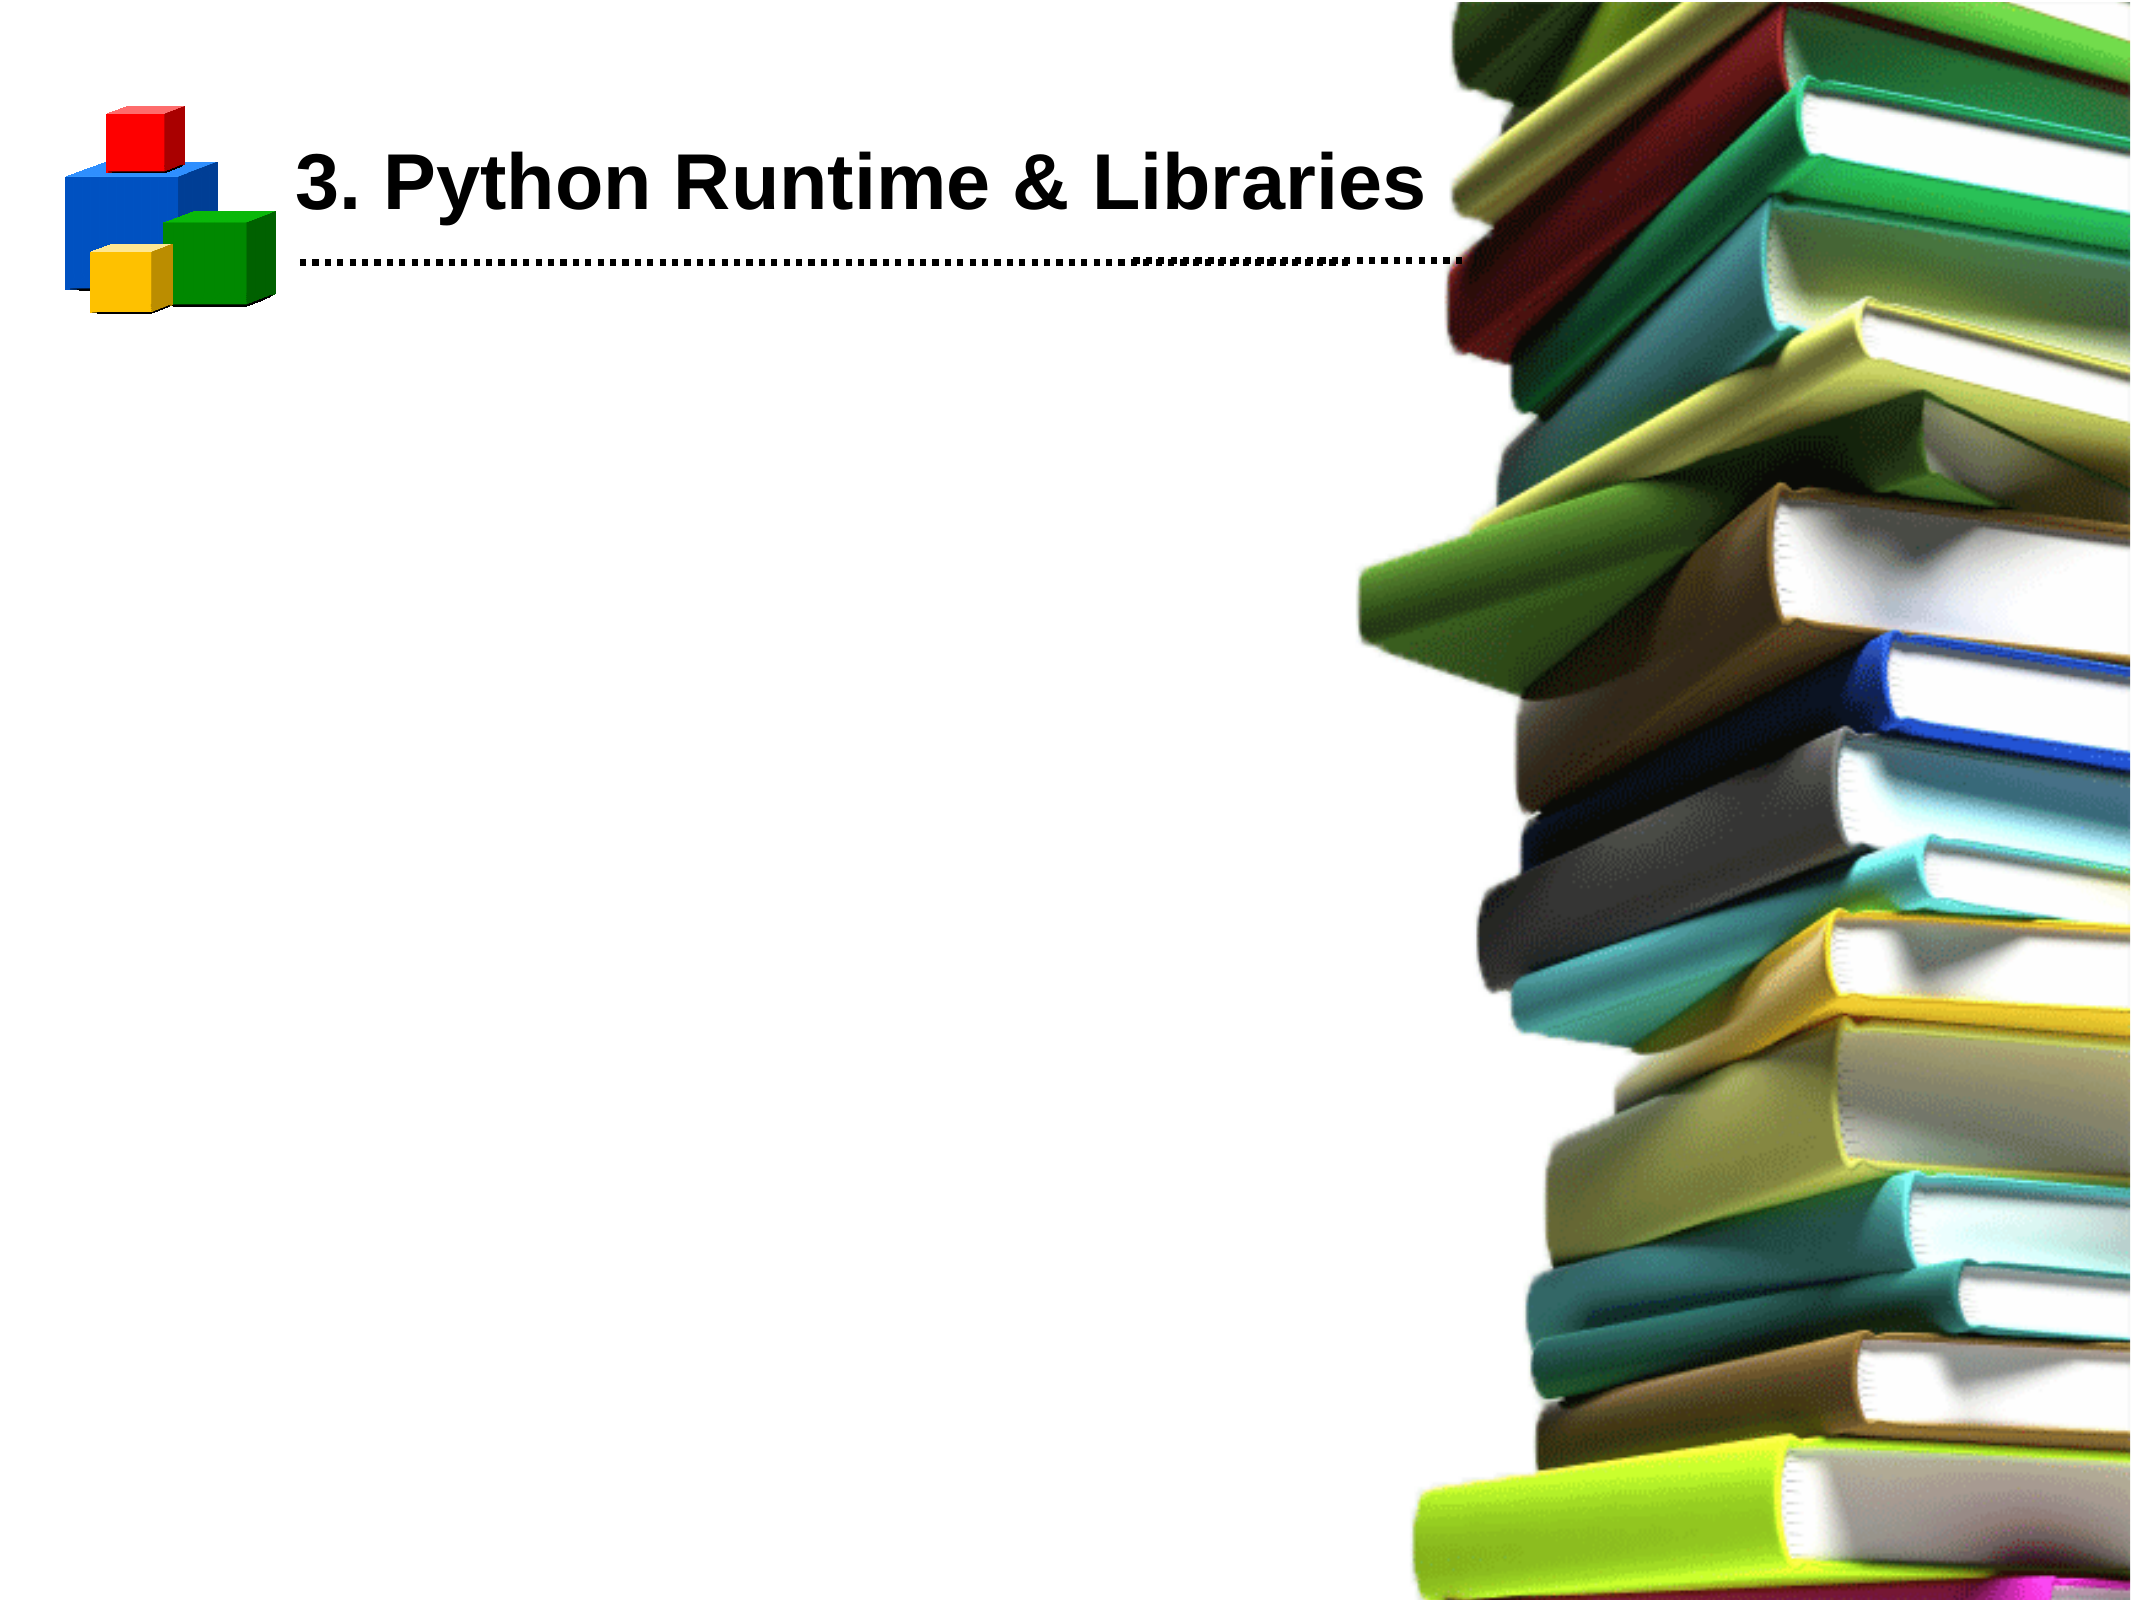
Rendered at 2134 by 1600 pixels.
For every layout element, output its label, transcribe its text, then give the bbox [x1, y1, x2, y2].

picture [1354, 2, 2131, 142]
picture [1354, 230, 2131, 1600]
text_box 3. Python Runtime & Libraries [295, 142, 2134, 230]
